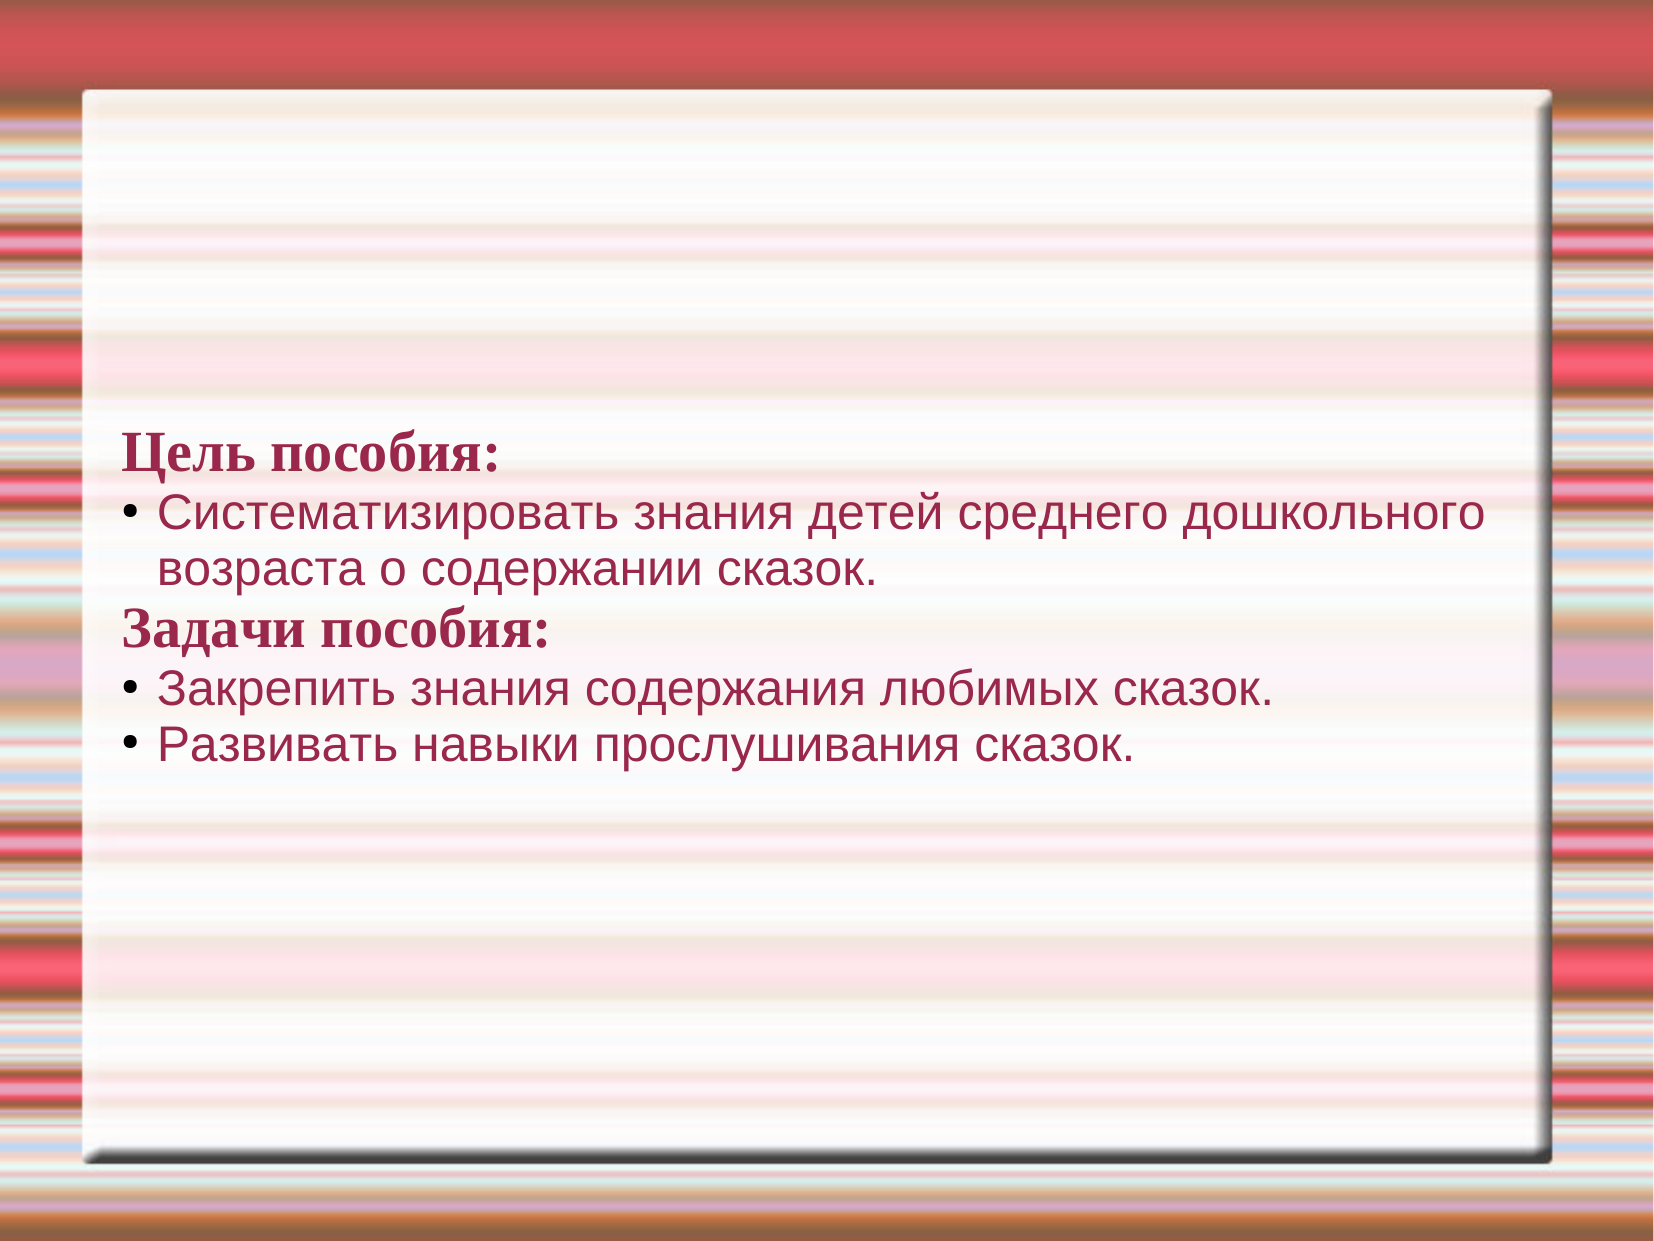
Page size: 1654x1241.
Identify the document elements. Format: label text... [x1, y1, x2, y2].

subtitle Цель пособия: Систематизировать знания детей среднего дошкольного возраста о содержании сказок. Задачи пособия: Закрепить знания содержания любимых сказок. Развивать навыки прослушивания сказок. [121, 114, 1534, 1132]
picture [0, 0, 1654, 1241]
